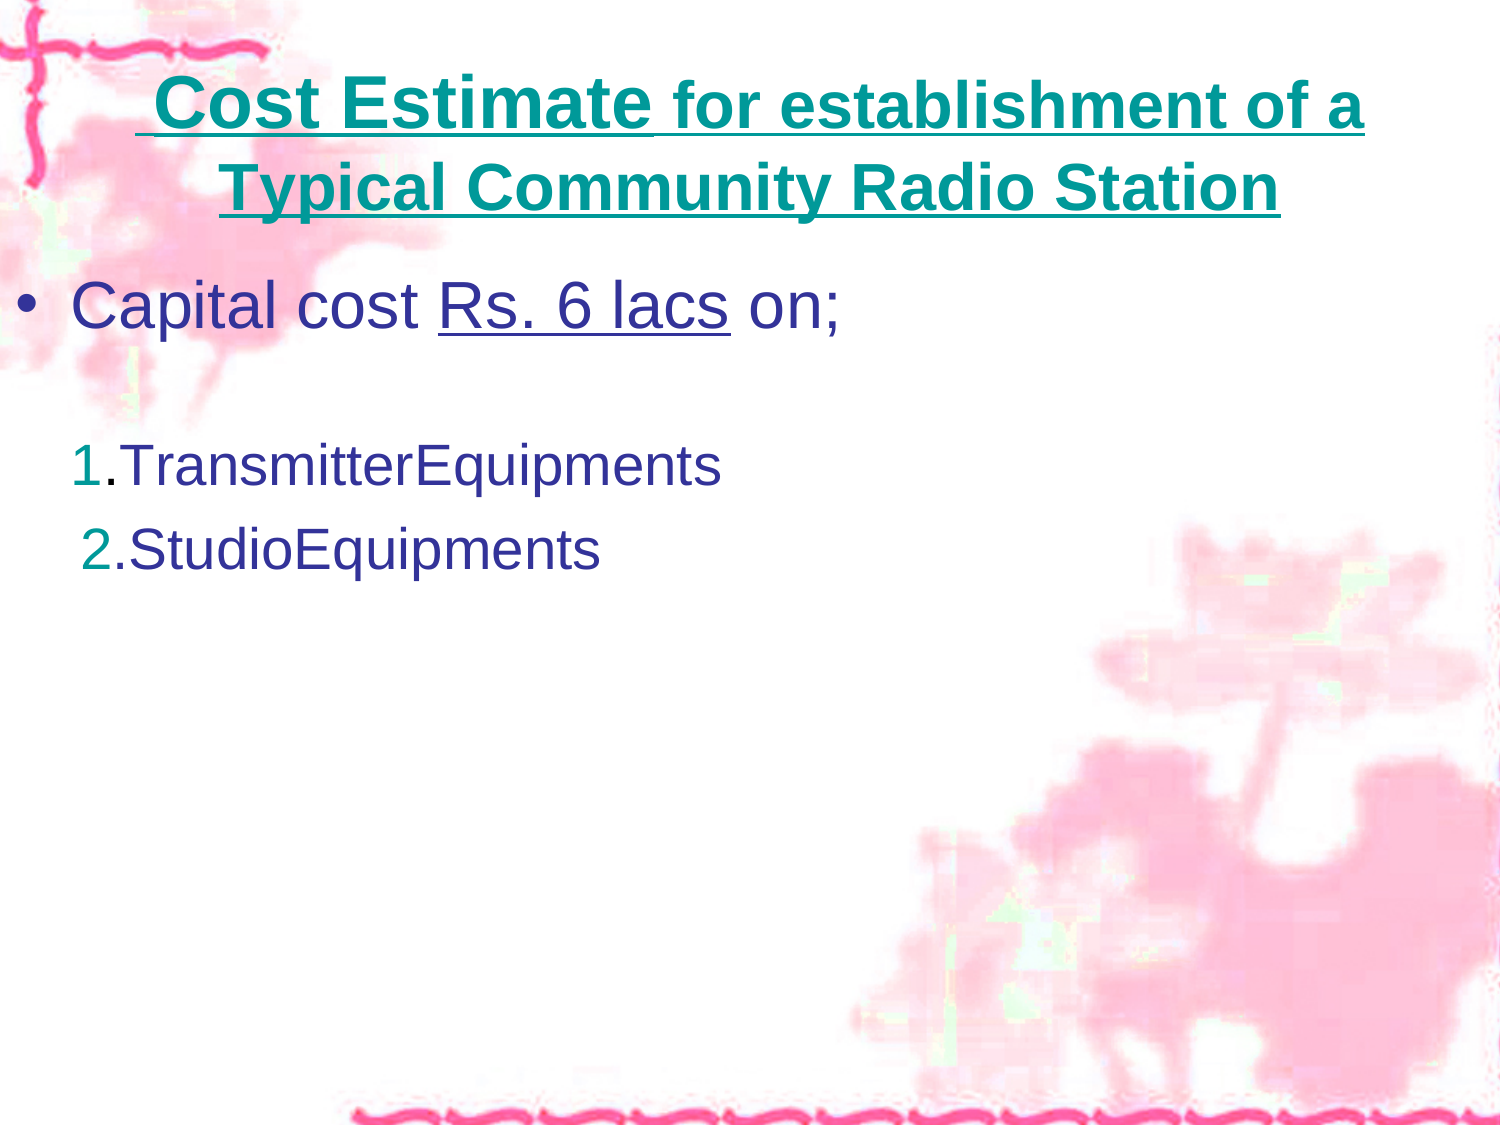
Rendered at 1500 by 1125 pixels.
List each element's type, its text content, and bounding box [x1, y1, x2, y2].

list Capital cost Rs. 6 lacs on; 1.TransmitterEquipments 2.StudioEquipments [0, 149, 875, 897]
title Cost Estimate for establishment of a Typical Community Radio Station [75, 45, 1426, 233]
picture [0, 0, 1500, 1125]
